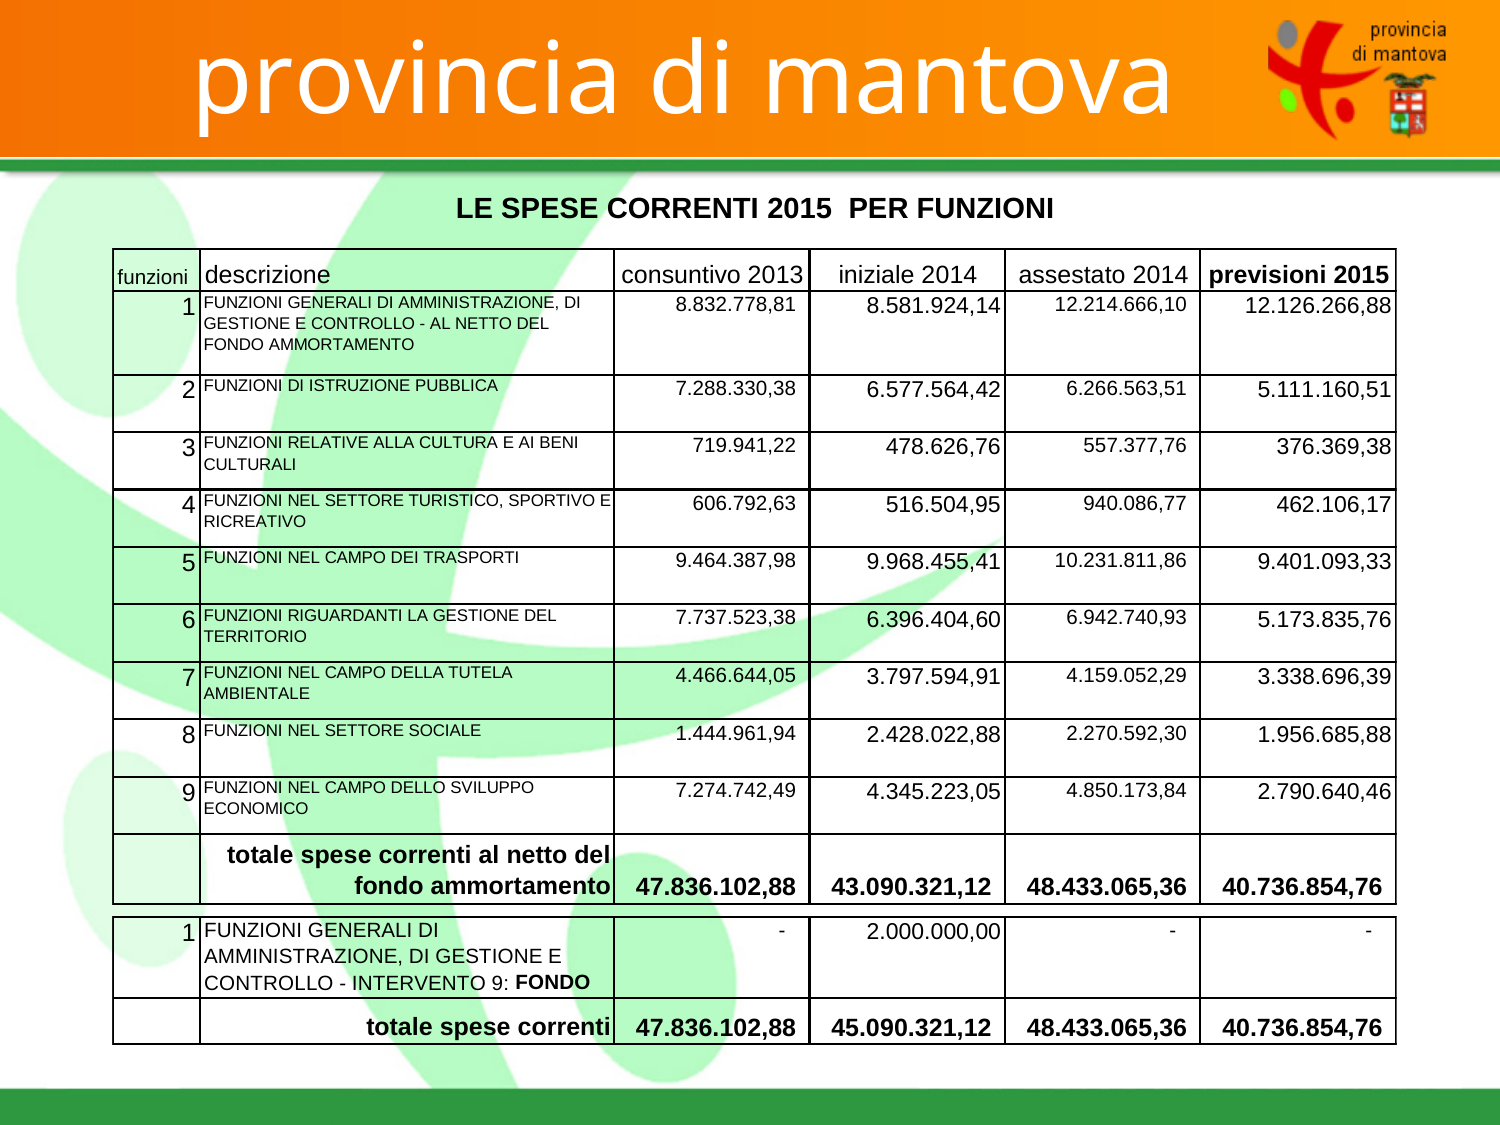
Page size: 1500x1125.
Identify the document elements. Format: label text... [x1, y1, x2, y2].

picture [1267, 15, 1452, 142]
picture [0, 157, 1500, 1125]
text_box provincia di mantova [176, 5, 1205, 142]
